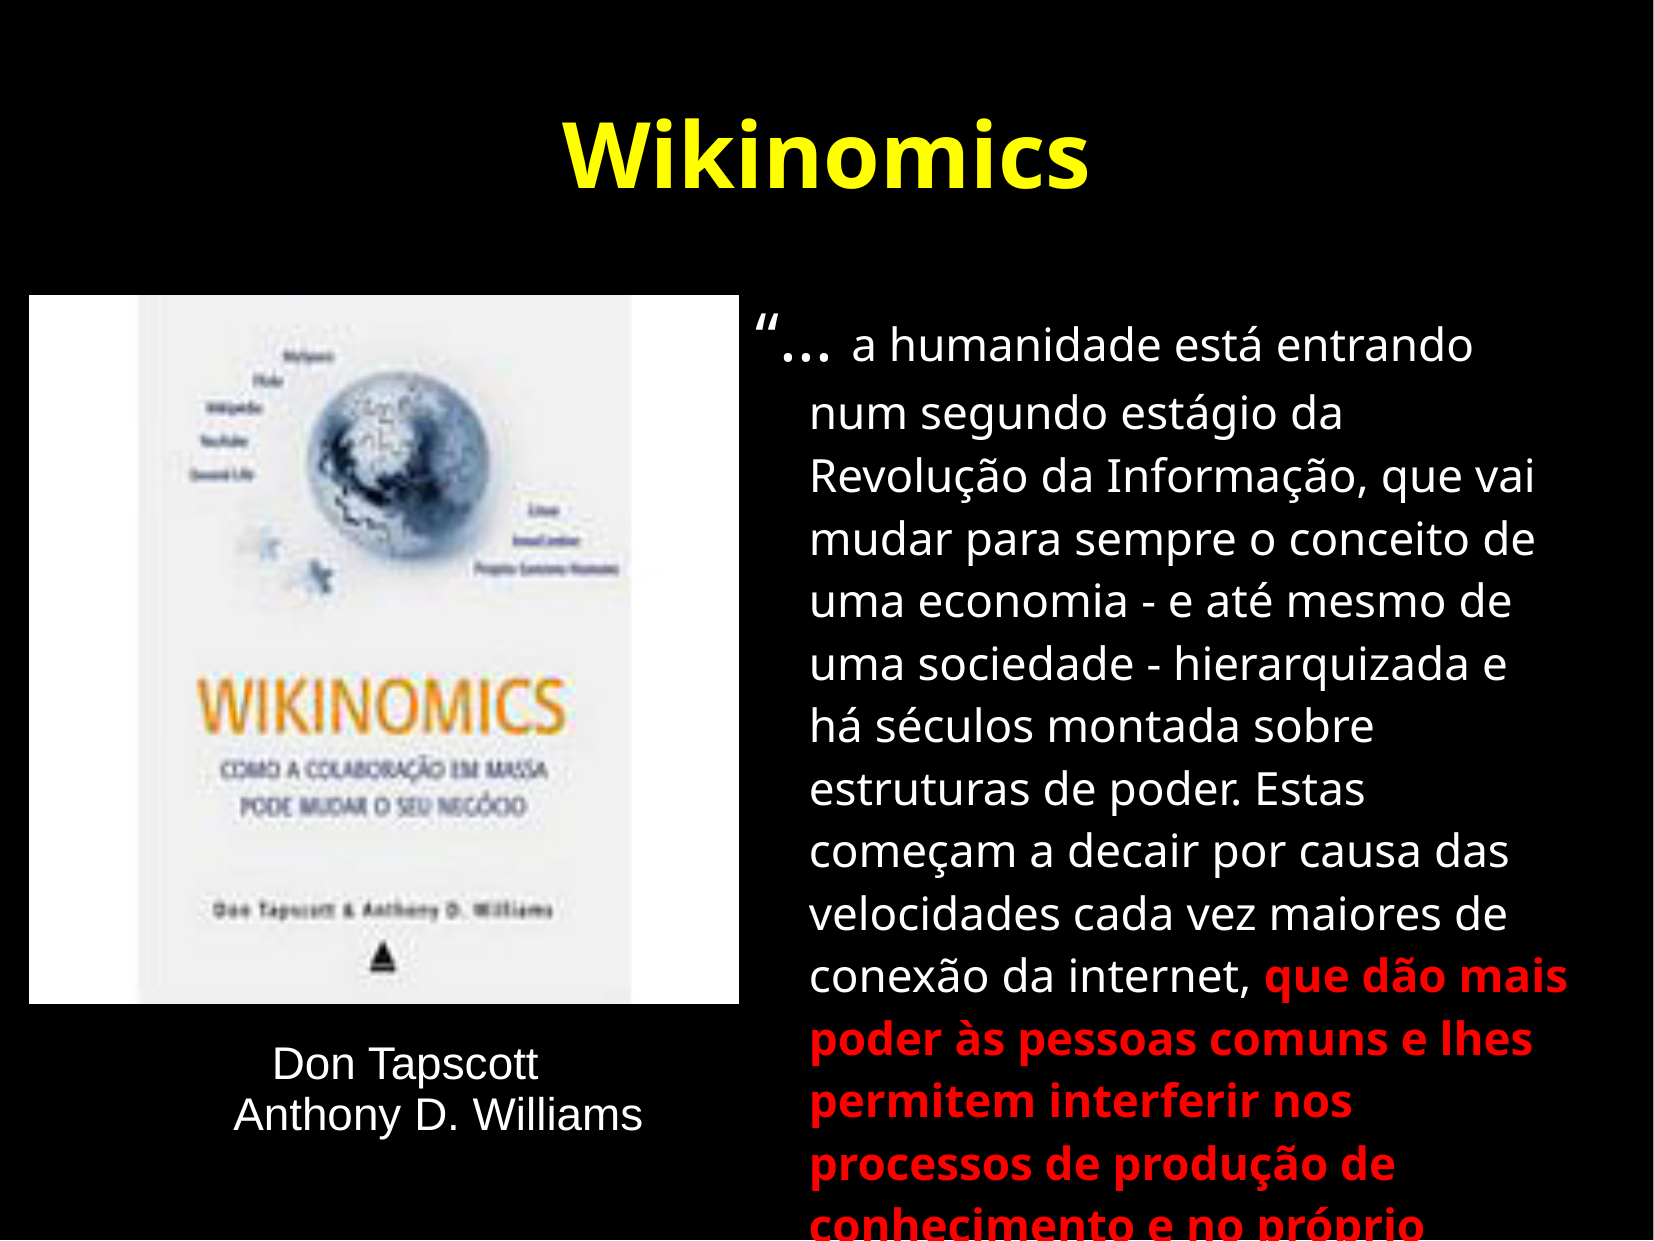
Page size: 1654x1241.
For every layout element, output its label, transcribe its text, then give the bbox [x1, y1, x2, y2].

title Wikinomics [82, 56, 1571, 250]
list “... a humanidade está entrando num segundo estágio da Revolução da Informação, que vai mudar para sempre o conceito de uma economia - e até mesmo de uma sociedade - hierarquizada e há séculos montada sobre estruturas de poder. Estas começam a decair por causa das velocidades cada vez maiores de conexão da internet, que dão mais poder às pessoas comuns e lhes permitem interferir nos processos de produção de conhecimento e no próprio consumo. [738, 290, 1572, 1094]
picture [29, 295, 739, 1004]
text_box Don Tapscott Anthony D. Williams [147, 1030, 659, 1148]
